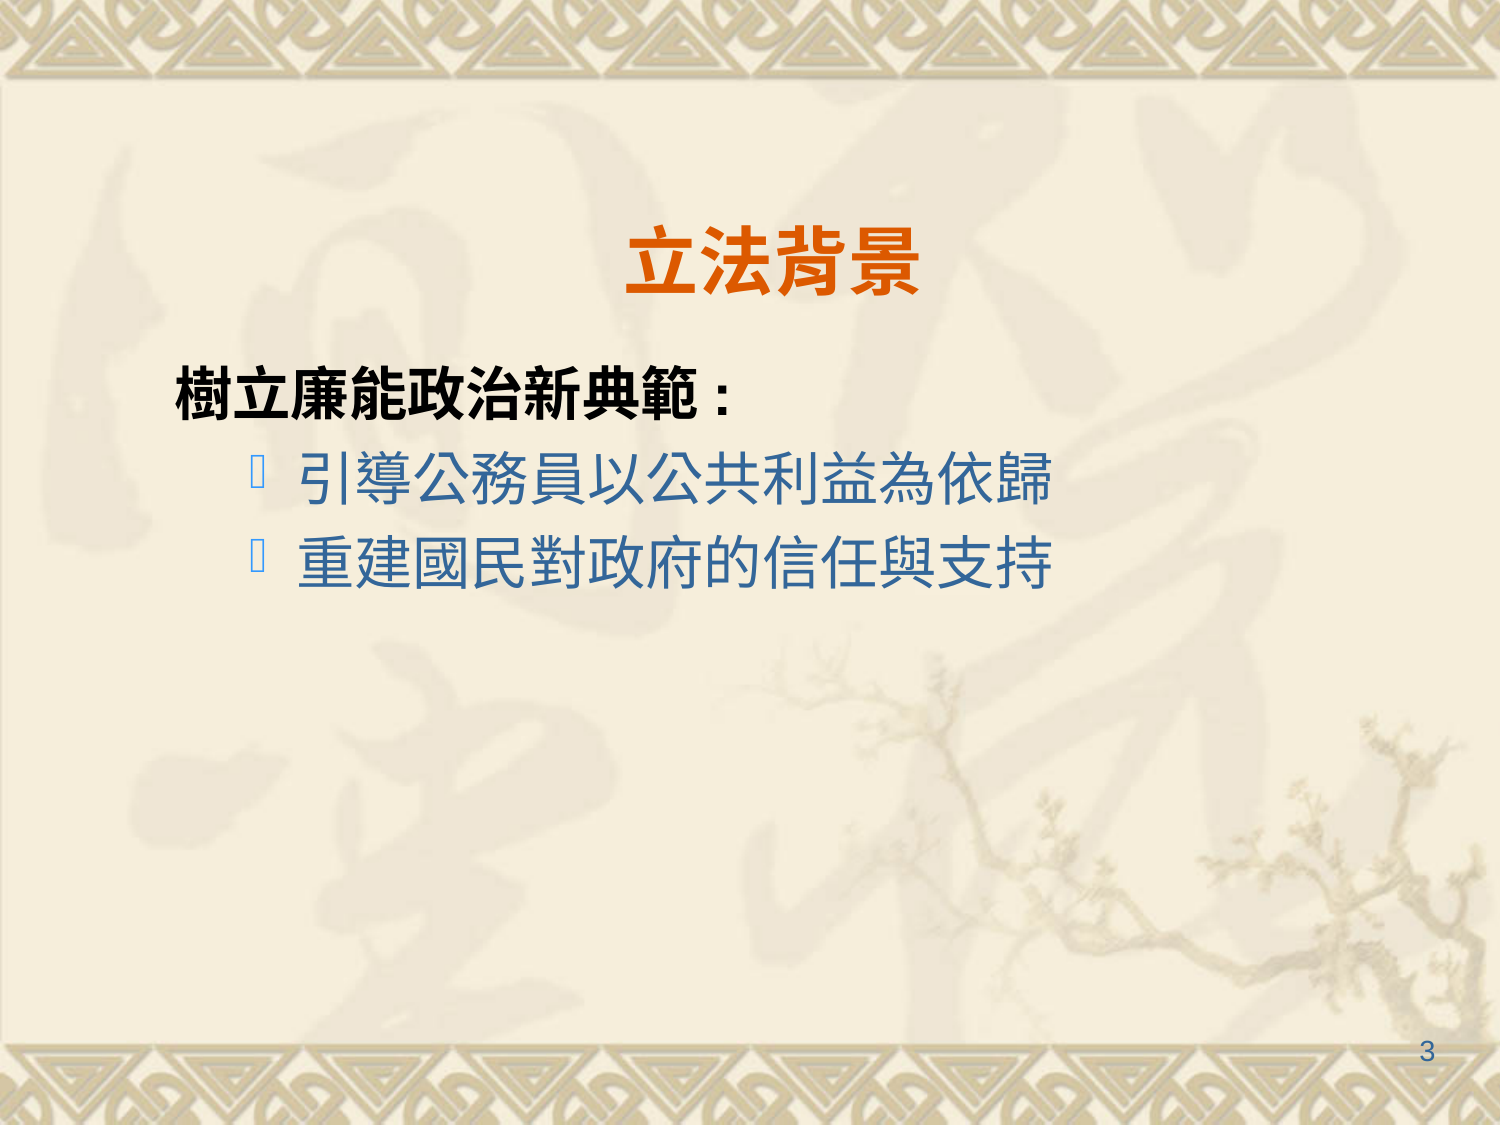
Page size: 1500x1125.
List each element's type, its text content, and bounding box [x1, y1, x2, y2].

picture [0, 0, 1500, 1125]
text_box <編號> [1074, 1024, 1451, 1103]
title 立法背景 [147, 196, 1400, 323]
list 樹立廉能政治新典範: 引導公務員以公共利益為依歸 重建國民對政府的信任與支持 [159, 349, 1412, 1028]
